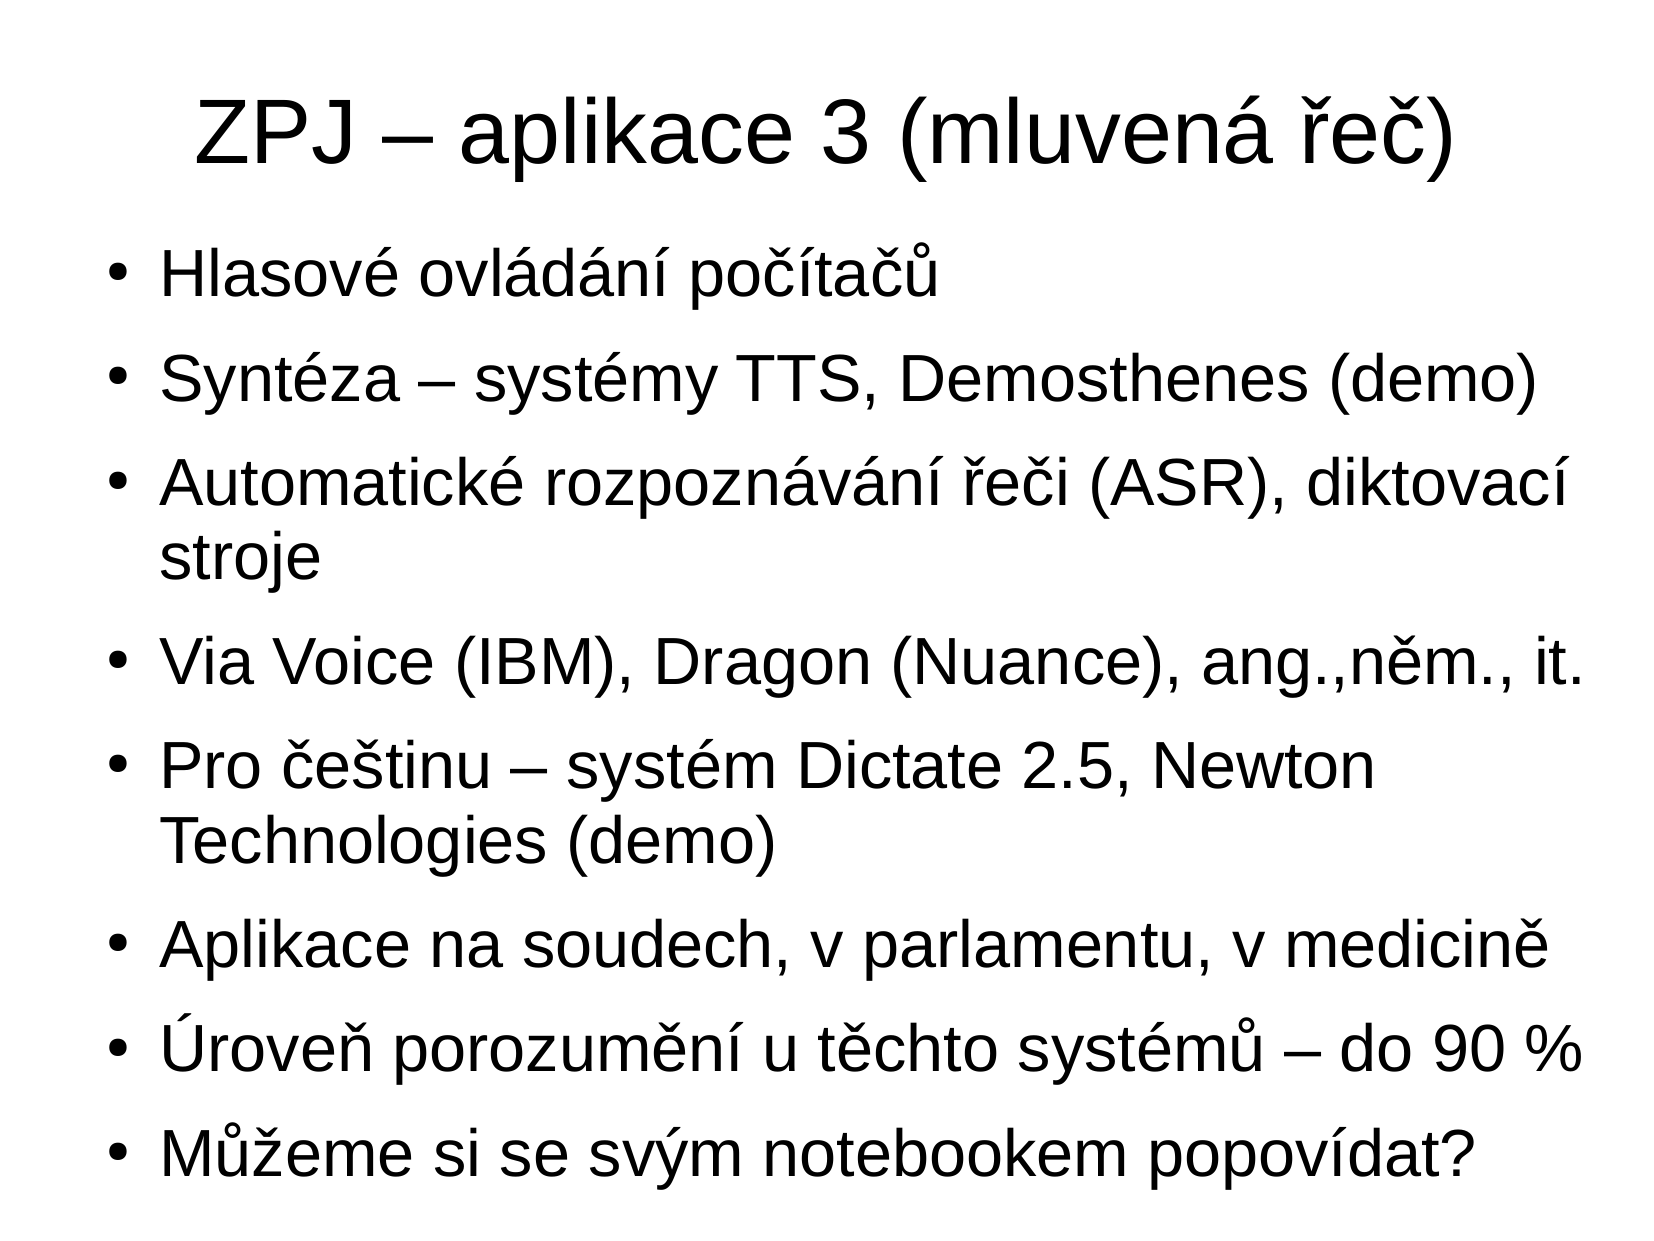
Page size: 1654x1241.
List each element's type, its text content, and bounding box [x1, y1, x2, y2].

list Hlasové ovládání počítačů Syntéza – systémy TTS, Demosthenes (demo) Automatické rozpoznávání řeči (ASR), diktovací stroje Via Voice (IBM), Dragon (Nuance), ang.,něm., it. Pro češtinu – systém Dictate 2.5, Newton Technologies (demo) Aplikace na soudech, v parlamentu, v medicině Úroveň porozumění u těchto systémů – do 90 % Můžeme si se svým notebookem popovídat? [88, 236, 1625, 1211]
title ZPJ – aplikace 3 (mluvená řeč) [59, 56, 1595, 207]
